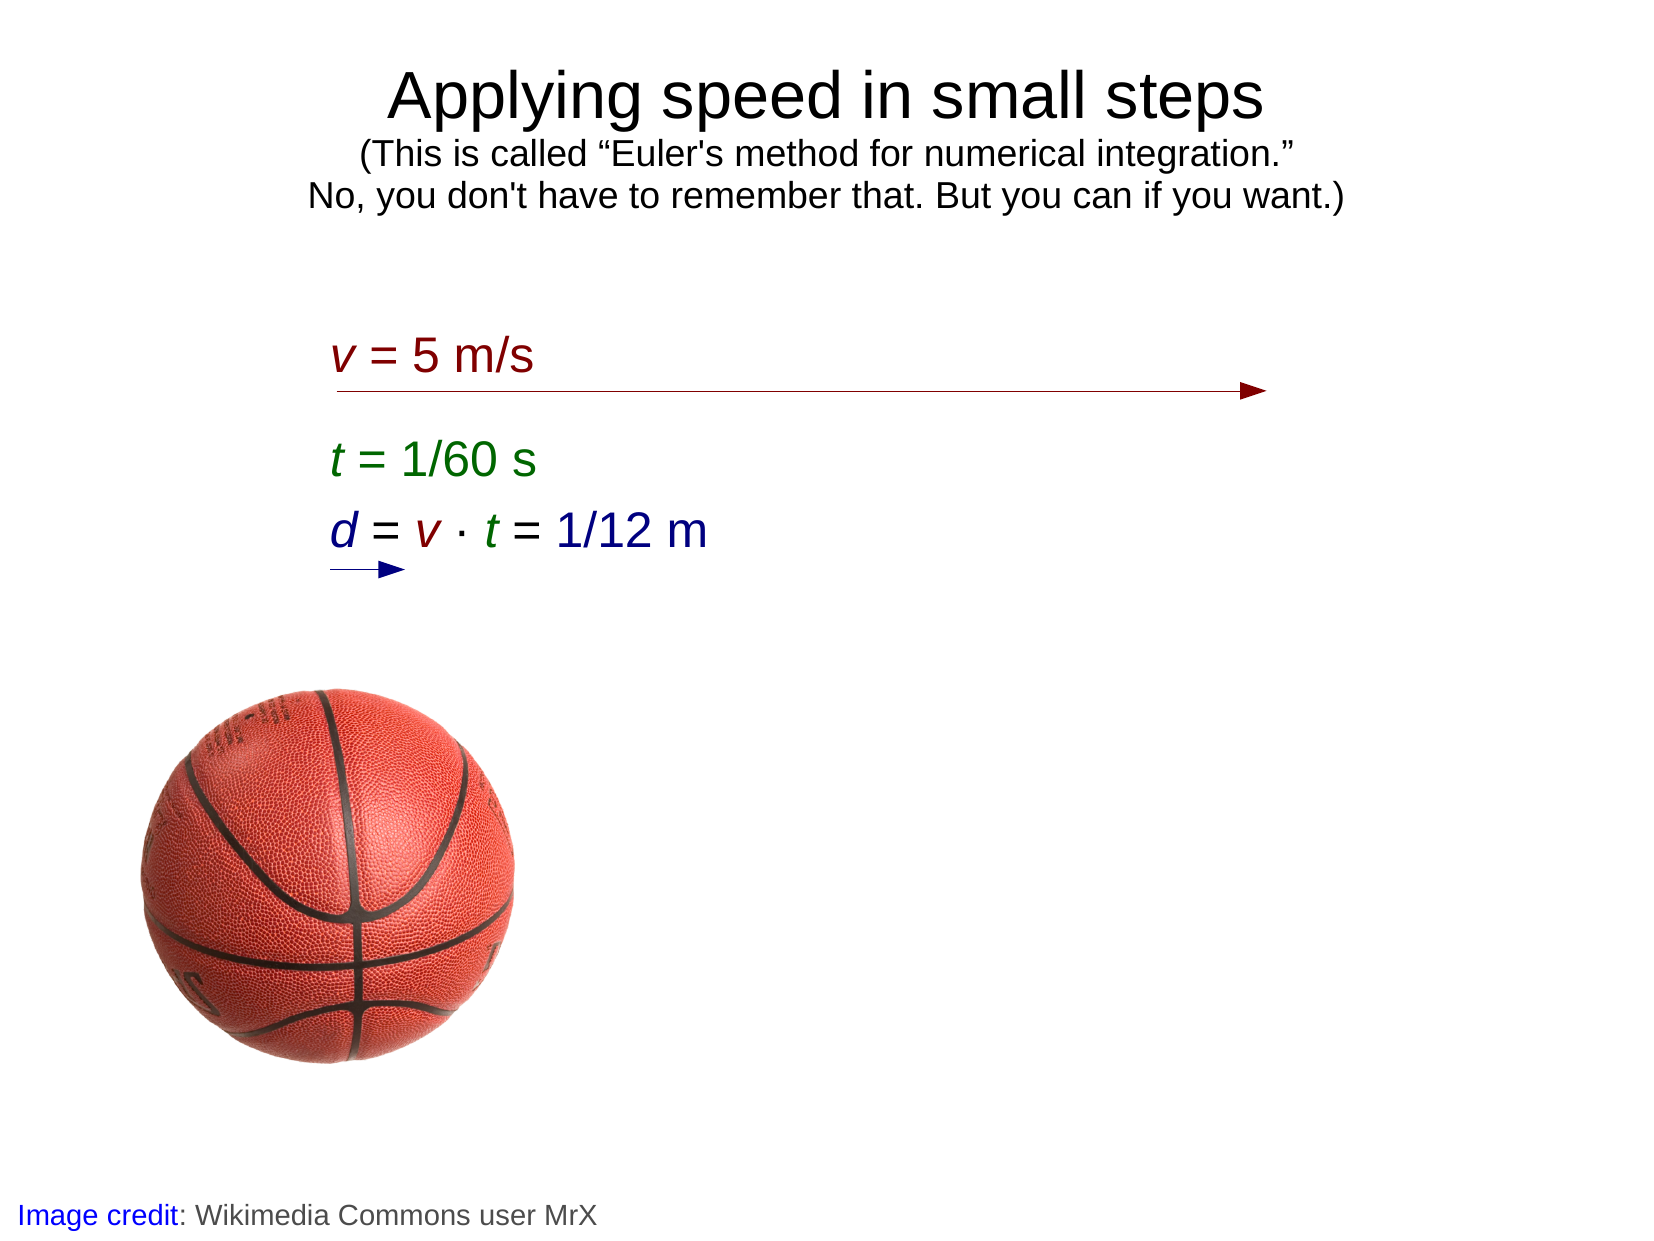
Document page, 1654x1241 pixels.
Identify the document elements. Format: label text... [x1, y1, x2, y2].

text_box d = v · t = 1/12 m [315, 494, 781, 566]
picture [140, 688, 515, 1064]
text_box t = 1/60 s [315, 423, 781, 494]
text_box Image credit: Wikimedia Commons user MrX [2, 1191, 1163, 1240]
text_box v = 5 m/s [315, 319, 676, 391]
subtitle Applying speed in small steps (This is called “Euler's method for numerical integration.” No, you don't have to remember that. But you can if you want.) [82, 49, 1571, 226]
